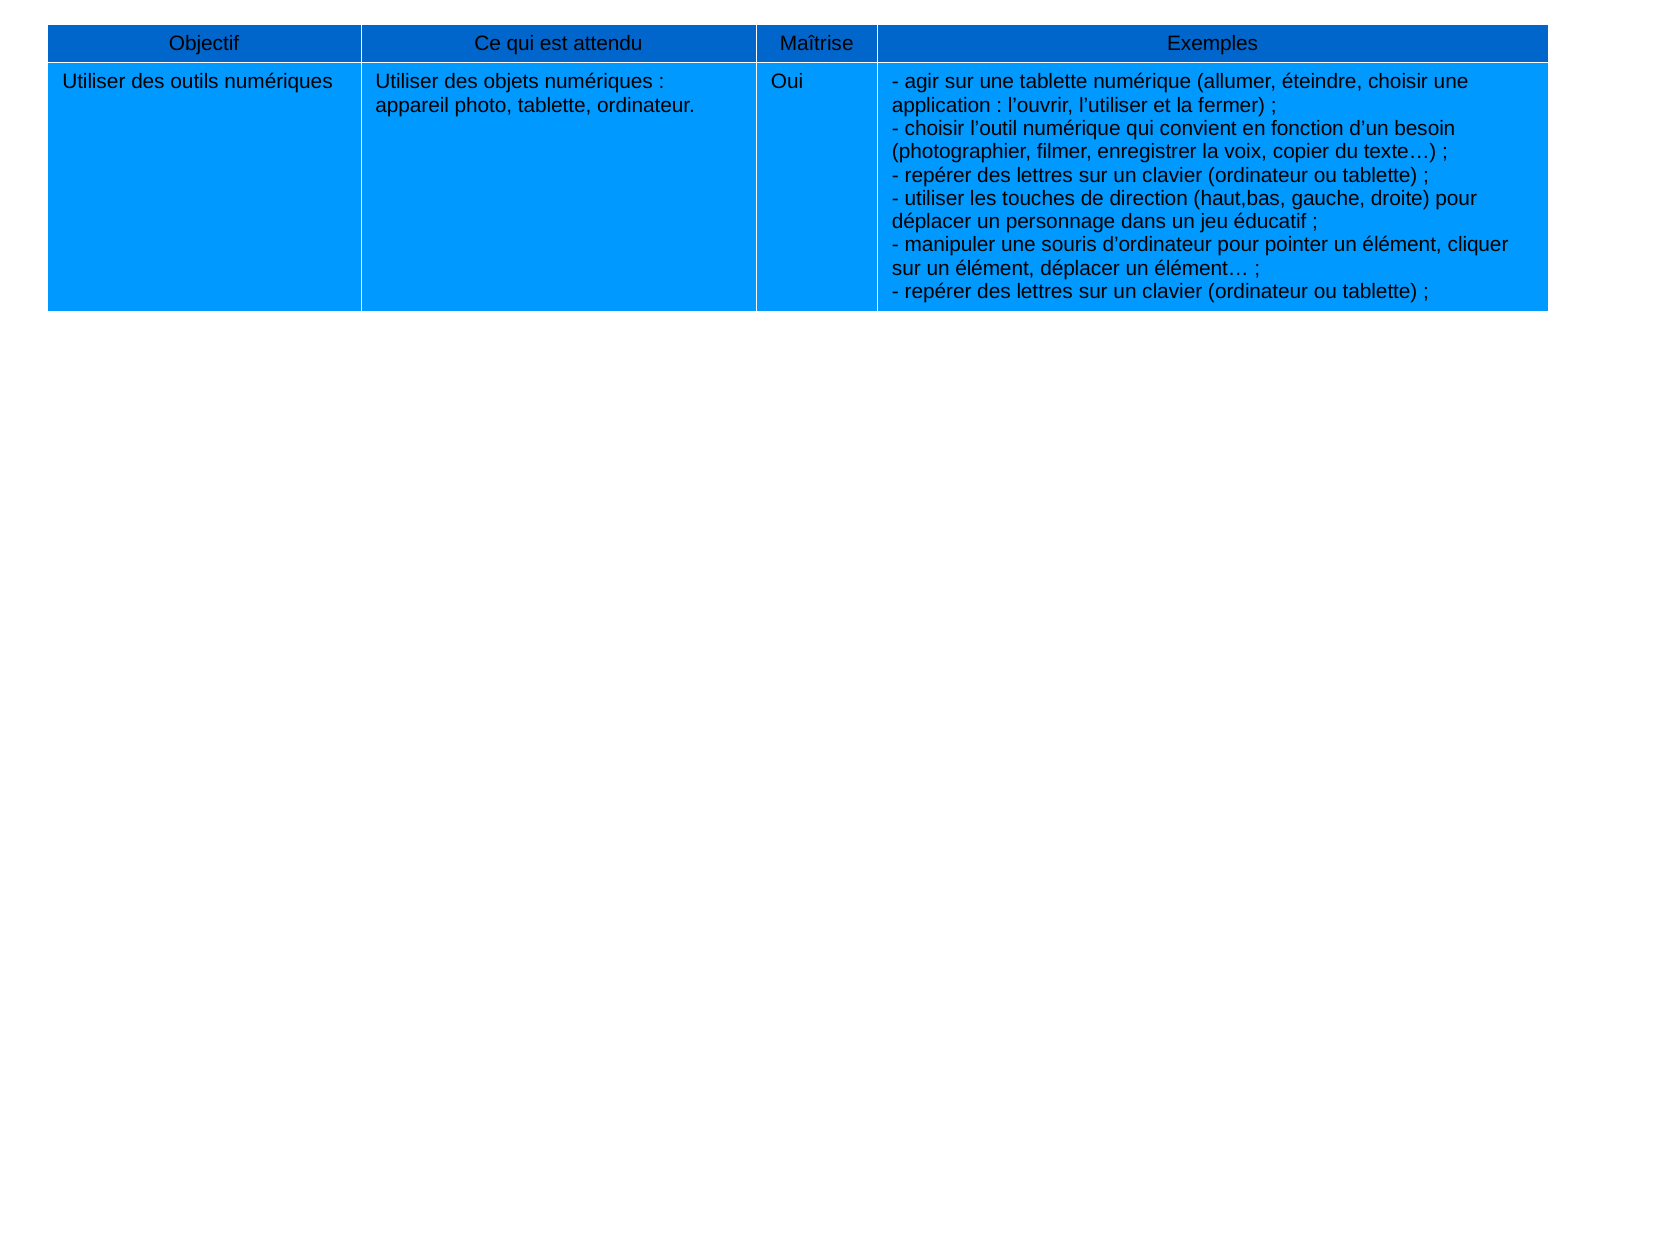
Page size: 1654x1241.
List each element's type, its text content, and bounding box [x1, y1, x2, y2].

table_header Maîtrise [757, 25, 877, 62]
table_header Ce qui est attendu [362, 25, 756, 62]
table_header Exemples [878, 25, 1548, 62]
table_cell Utiliser des objets numériques : appareil photo, tablette, ordinateur. [362, 63, 756, 311]
table_cell Oui [757, 63, 877, 311]
table_header Objectif [48, 25, 361, 62]
table_cell - agir sur une tablette numérique (allumer, éteindre, choisir une application : l’ouvrir, l’utiliser et la fermer) ; - choisir l’outil numérique qui convient en fonction d’un besoin (photographier, filmer, enregistrer la voix, copier du texte…) ; - repérer des lettres sur un clavier (ordinateur ou tablette) ; - utiliser les touches de direction (haut,bas, gauche, droite) pour déplacer un personnage dans un jeu éducatif ; - manipuler une souris d’ordinateur pour pointer un élément, cliquer sur un élément, déplacer un élément… ; - repérer des lettres sur un clavier (ordinateur ou tablette) ; [878, 63, 1548, 311]
table_cell Utiliser des outils numériques [48, 63, 361, 311]
